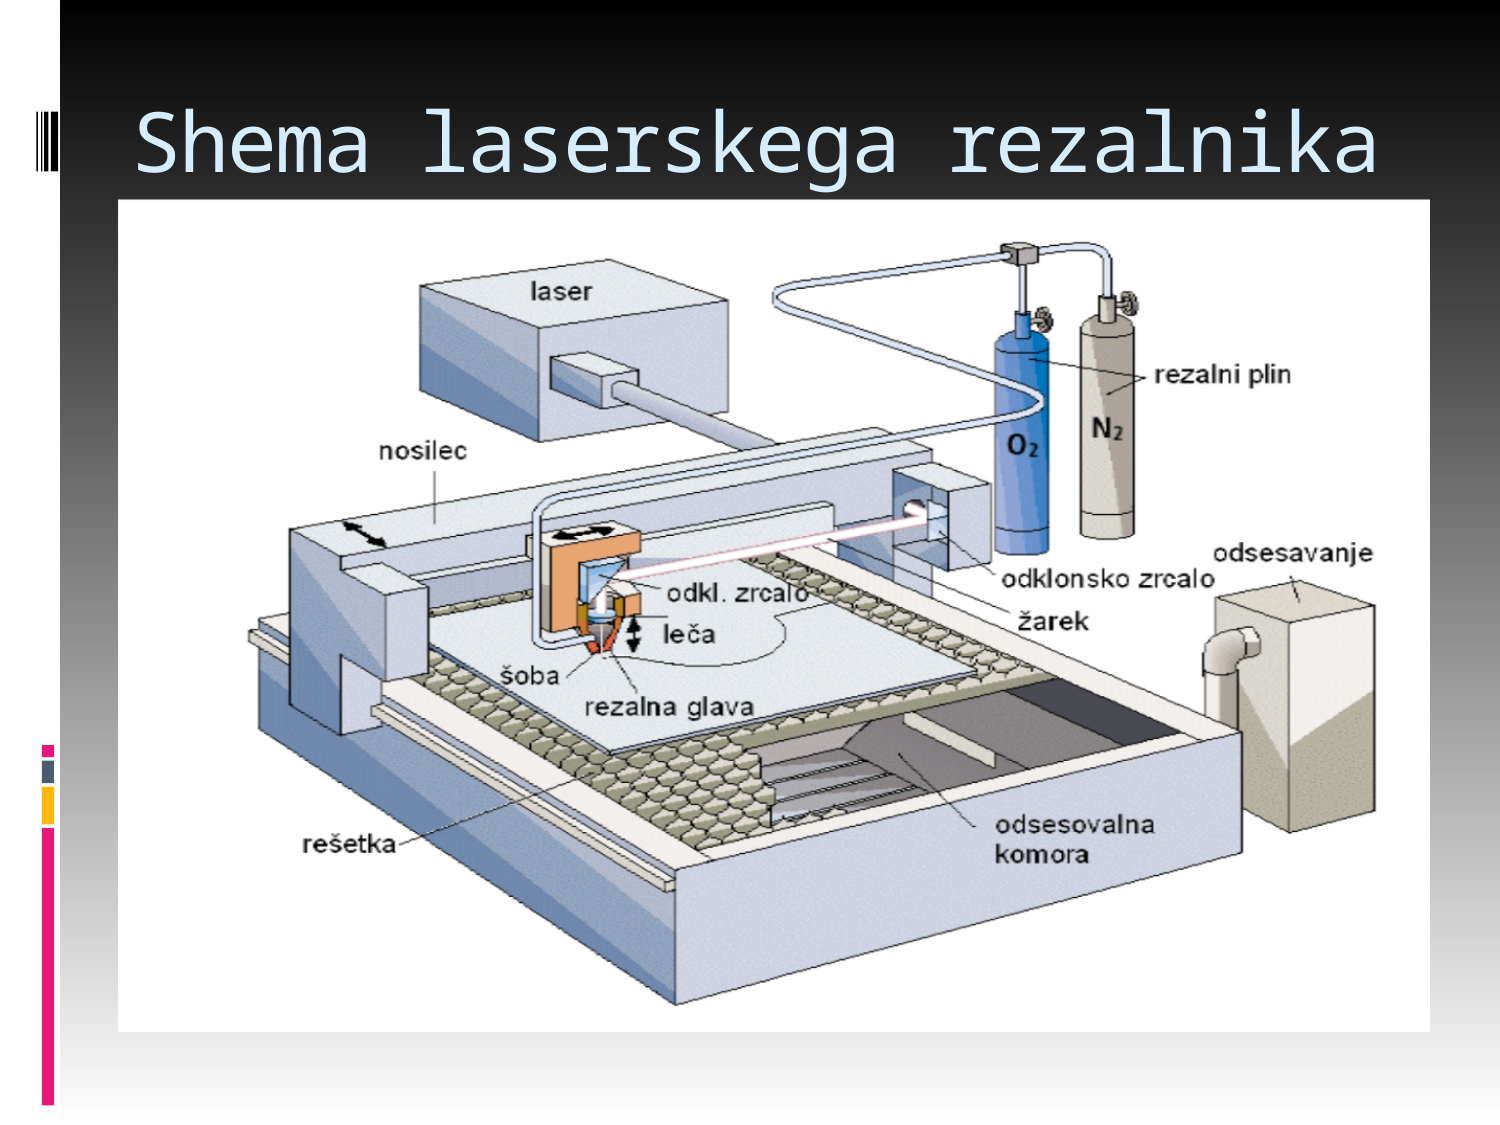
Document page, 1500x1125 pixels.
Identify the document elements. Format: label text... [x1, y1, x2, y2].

picture [117, 199, 1430, 1032]
title Shema laserskega rezalnika [117, 82, 1468, 232]
